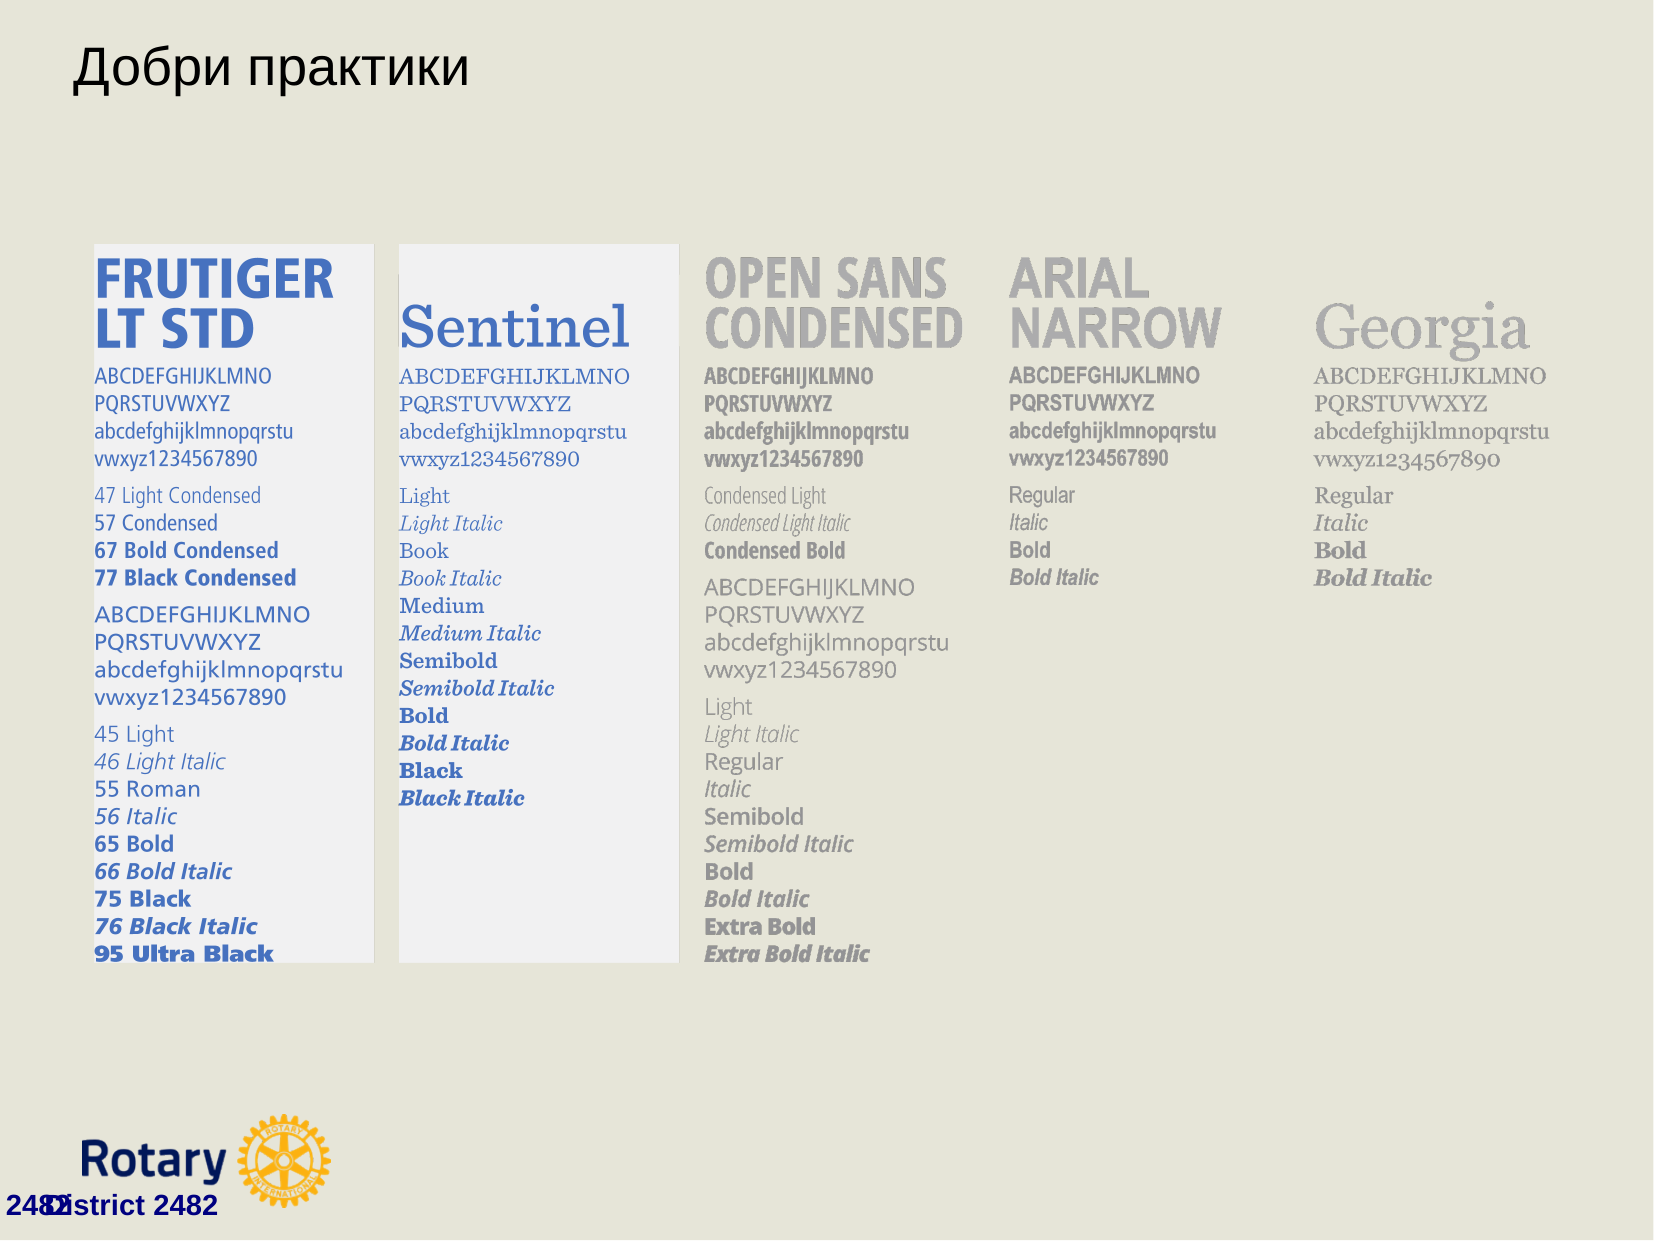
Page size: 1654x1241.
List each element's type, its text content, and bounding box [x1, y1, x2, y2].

text_box Добри практики [59, 29, 1359, 119]
picture [83, 244, 1585, 974]
text_box District 2482 [29, 1181, 241, 1241]
